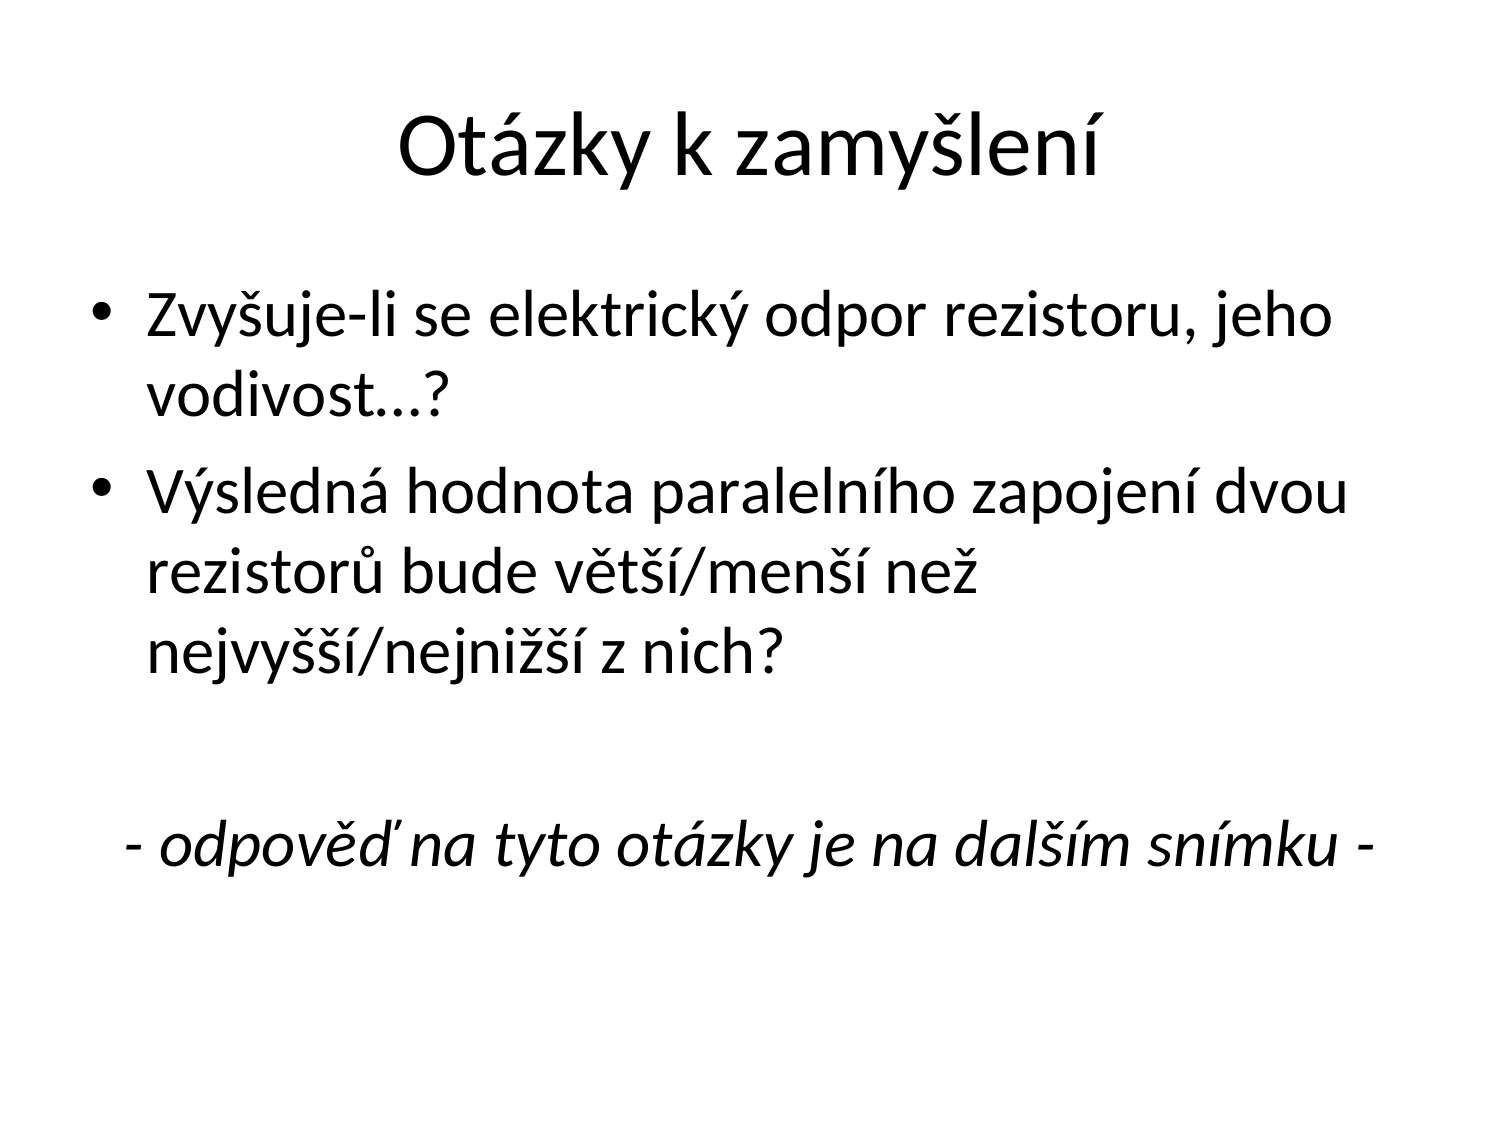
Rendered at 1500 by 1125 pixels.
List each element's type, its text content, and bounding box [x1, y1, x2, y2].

list Zvyšuje-li se elektrický odpor rezistoru, jeho vodivost…? Výsledná hodnota paralelního zapojení dvou rezistorů bude větší/menší než nejvyšší/nejnižší z nich? - odpověď na tyto otázky je na dalším snímku - [75, 262, 1426, 1081]
title Otázky k zamyšlení [75, 45, 1426, 233]
